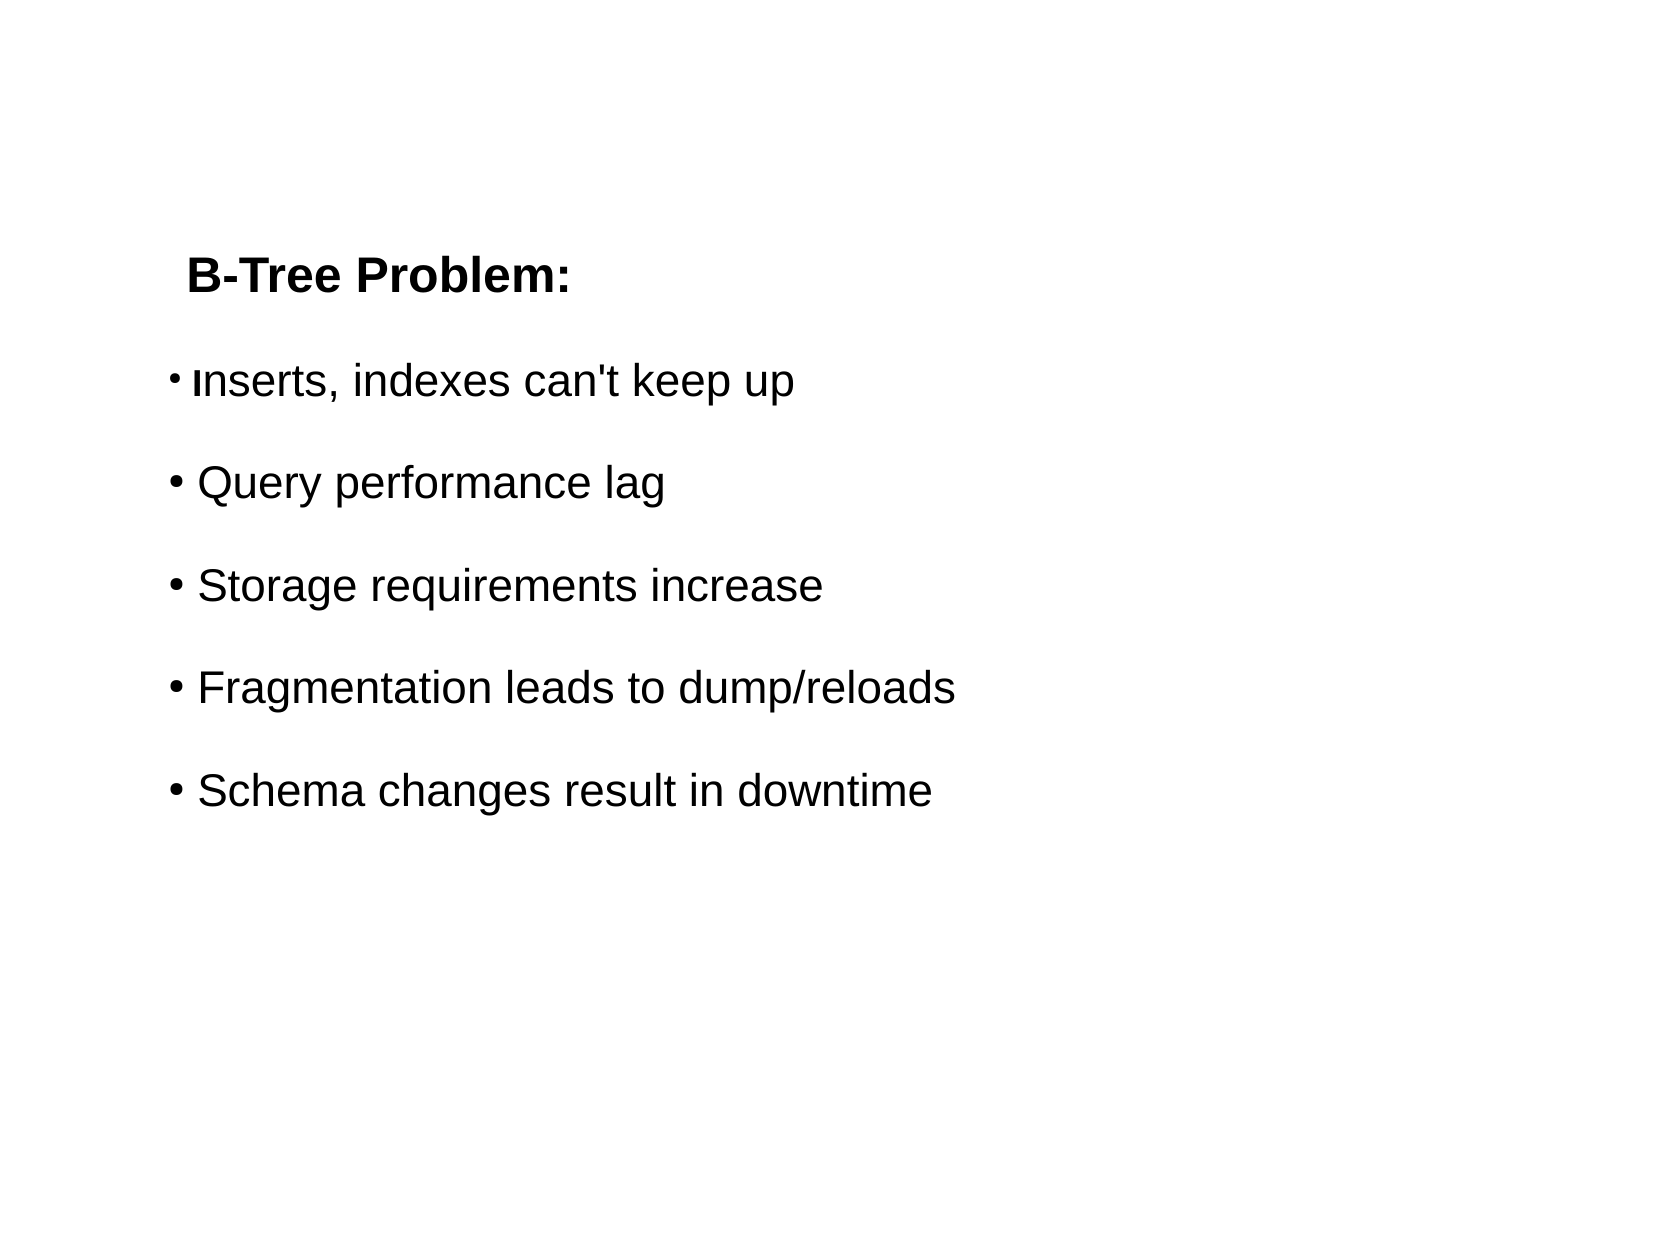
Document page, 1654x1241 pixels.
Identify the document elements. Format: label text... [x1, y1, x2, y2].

text_box B-Tree Problem: Inserts, indexes can't keep up Query performance lag Storage requirements increase Fragmentation leads to dump/reloads Schema changes result in downtime [153, 188, 1619, 1134]
